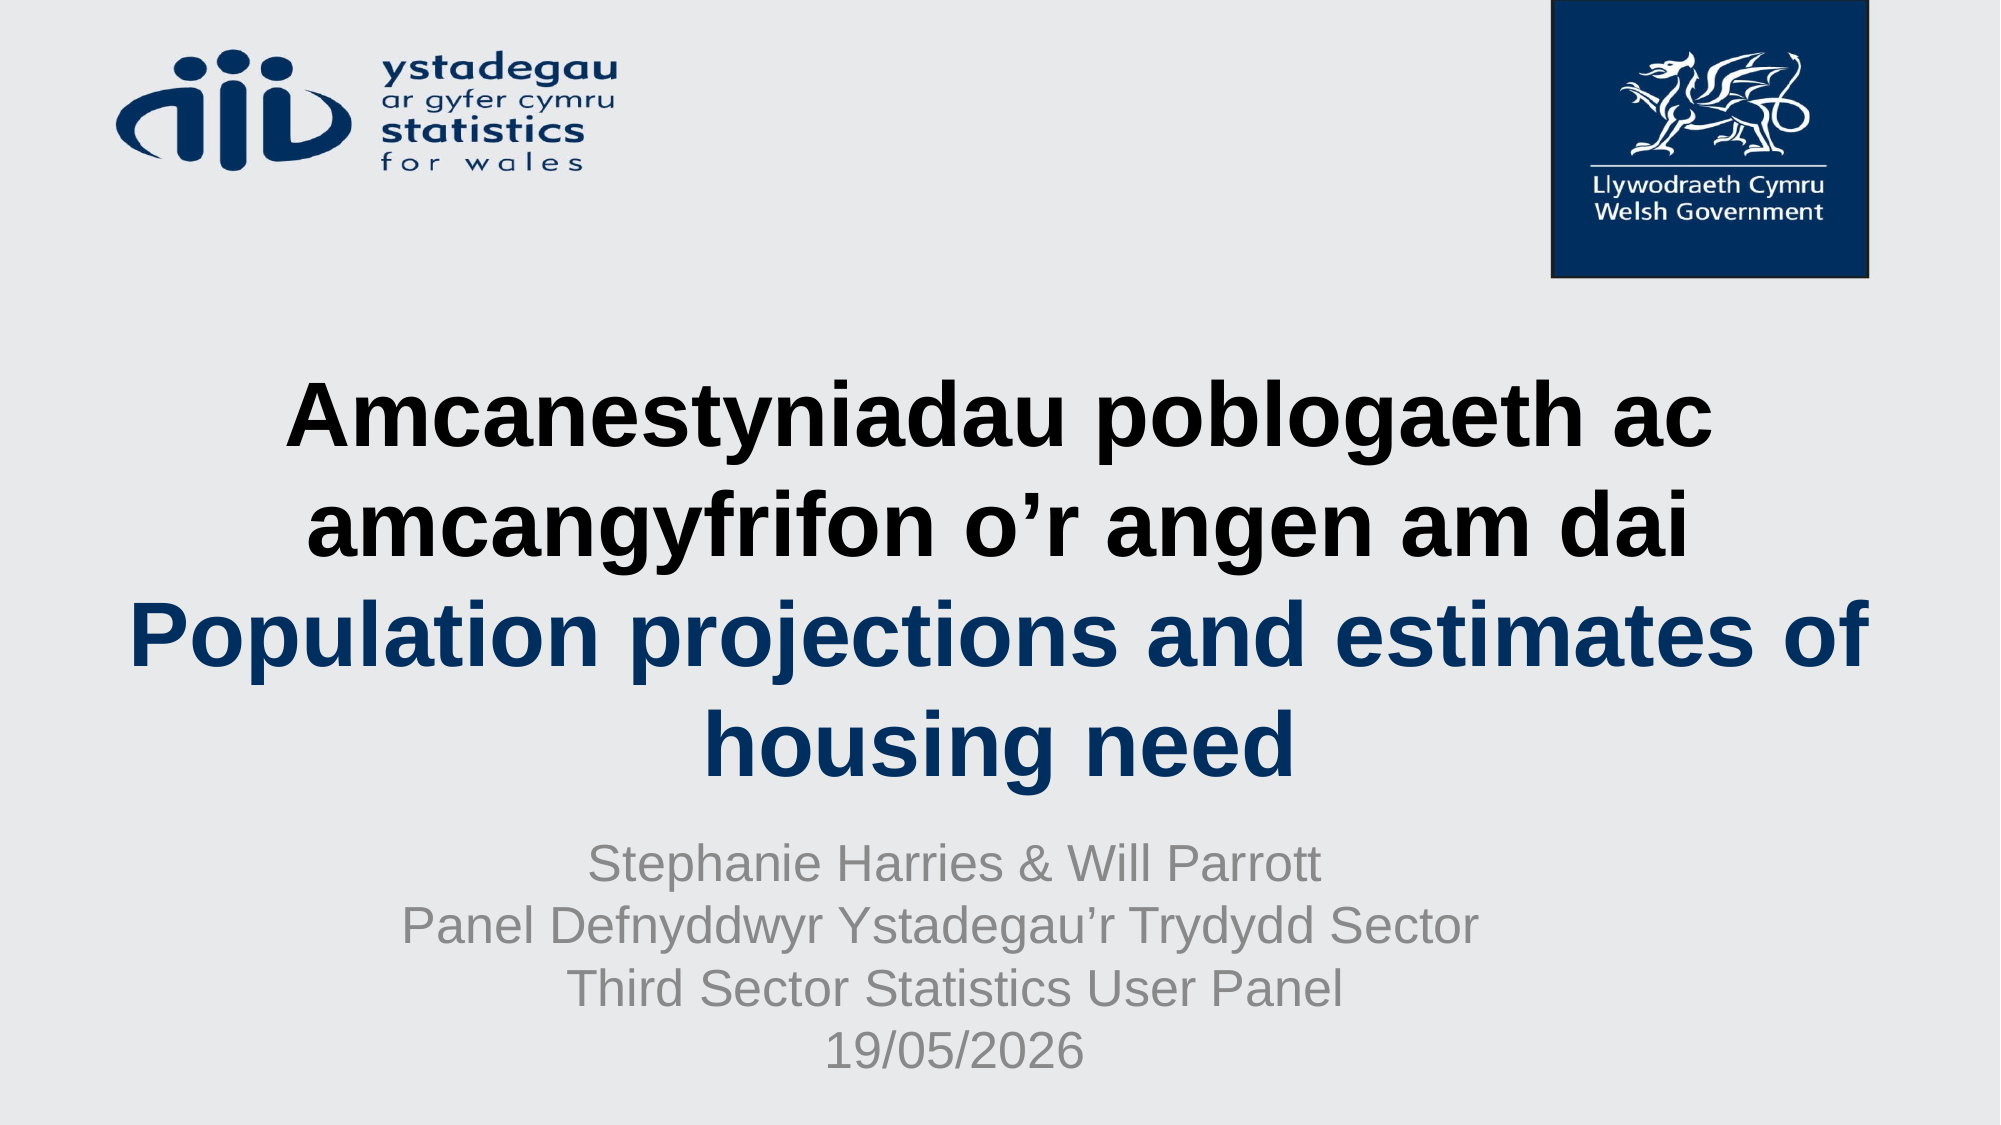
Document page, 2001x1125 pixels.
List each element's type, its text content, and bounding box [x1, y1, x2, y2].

subtitle Stephanie Harries & Will Parrott Panel Defnyddwyr Ystadegau’r Trydydd Sector Third Sector Statistics User Panel 19/05/2026 [385, 835, 1525, 1094]
title Amcanestyniadau poblogaeth ac amcangyfrifon o’r angen am dai Population projections and estimates of housing need [19, 314, 1981, 835]
